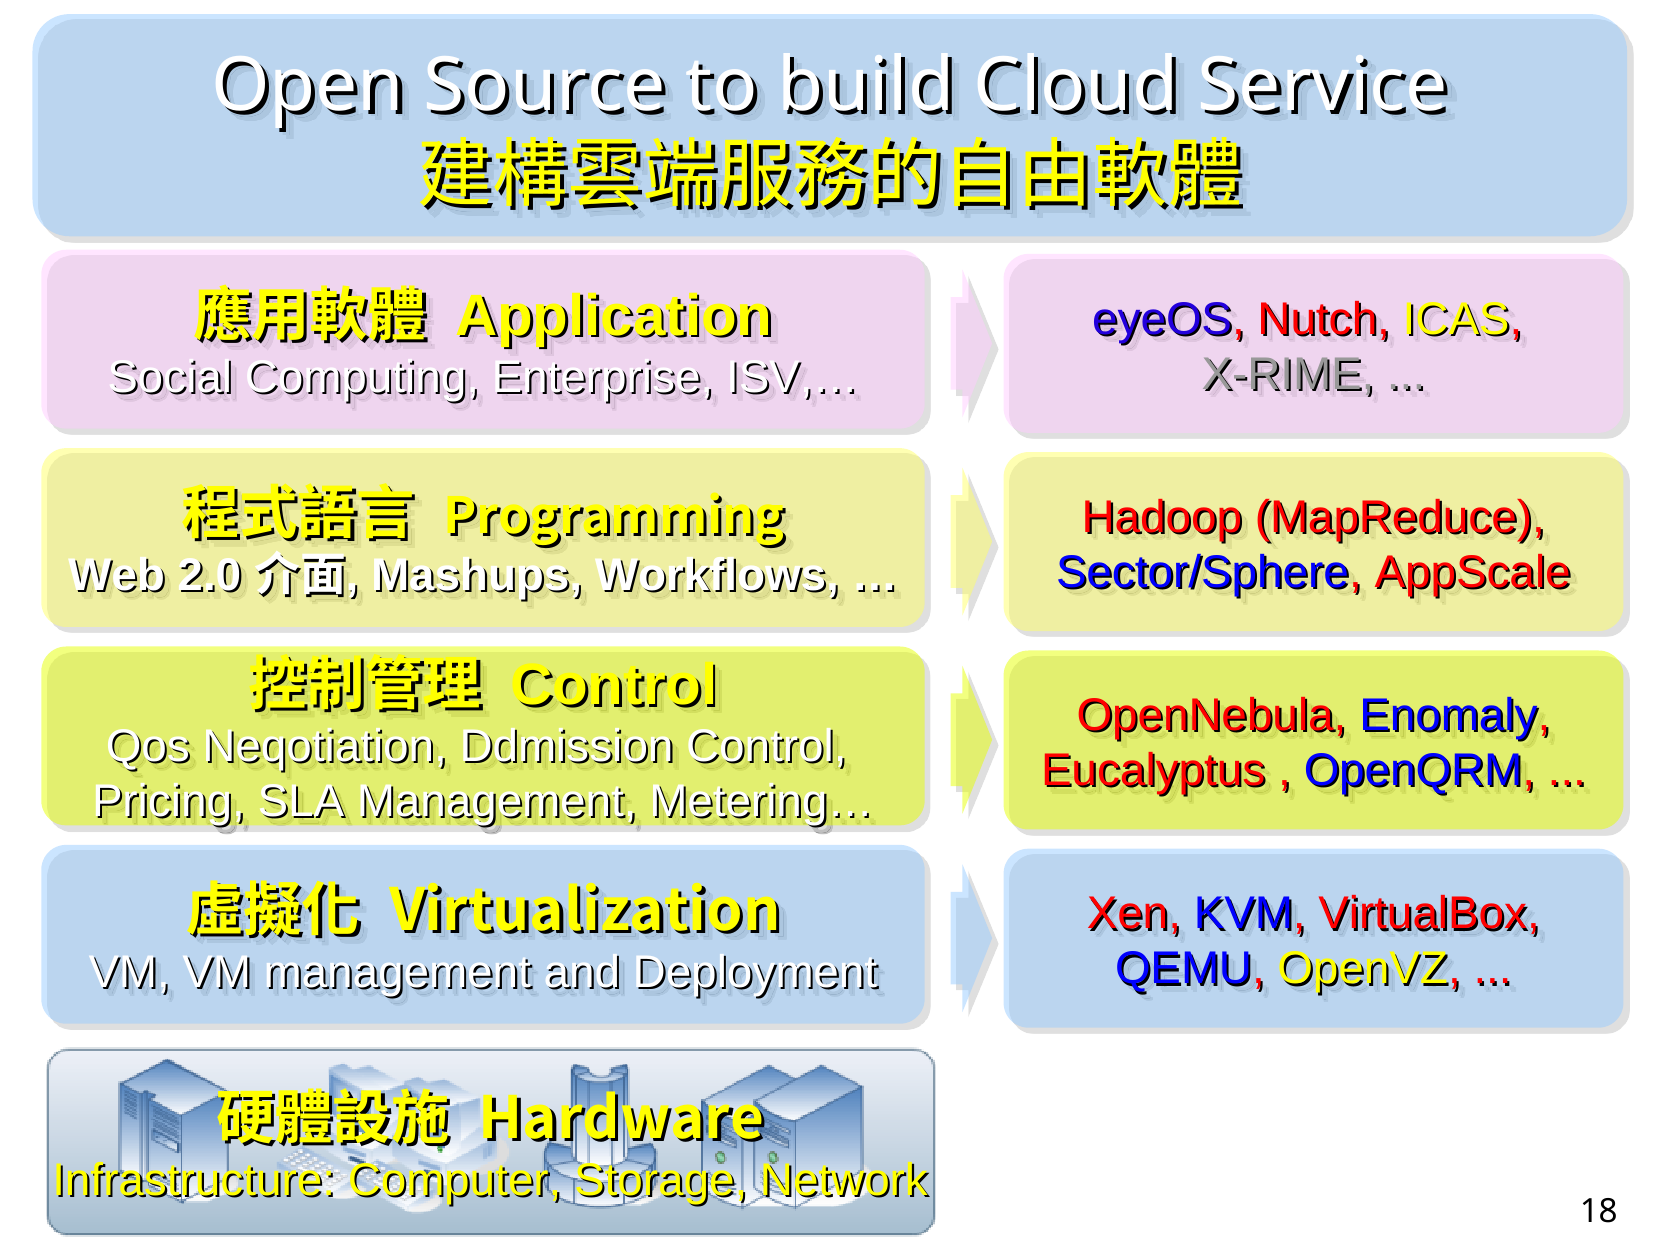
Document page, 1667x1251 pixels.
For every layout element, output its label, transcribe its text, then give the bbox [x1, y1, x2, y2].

text_box 程式語言 Programming Web 2.0 介面, Mashups, Workflows, … [41, 448, 925, 627]
text_box Xen, KVM, VirtualBox, QEMU, OpenVZ, ... [1003, 848, 1624, 1028]
text_box [950, 269, 993, 418]
picture [41, 1043, 940, 1242]
text_box eyeOS, Nutch, ICAS, X-RIME, ... [1003, 253, 1624, 433]
text_box OpenNebula, Enomaly, Eucalyptus , OpenQRM, ... [1003, 650, 1624, 830]
text_box [950, 665, 993, 814]
text_box [950, 467, 993, 616]
text_box 應用軟體 Application Social Computing, Enterprise, ISV,… [41, 249, 925, 429]
text_box Hadoop (MapReduce), Sector/Sphere, AppScale [1003, 452, 1624, 632]
text_box 控制管理 Control Qos Neqotiation, Ddmission Control, Pricing, SLA Management, Metering… [41, 646, 925, 826]
text_box [950, 864, 993, 1013]
text_box Open Source to build Cloud Service 建構雲端服務的自由軟體 [32, 14, 1628, 237]
text_box 虛擬化 Virtualization VM, VM management and Deployment [41, 844, 925, 1024]
